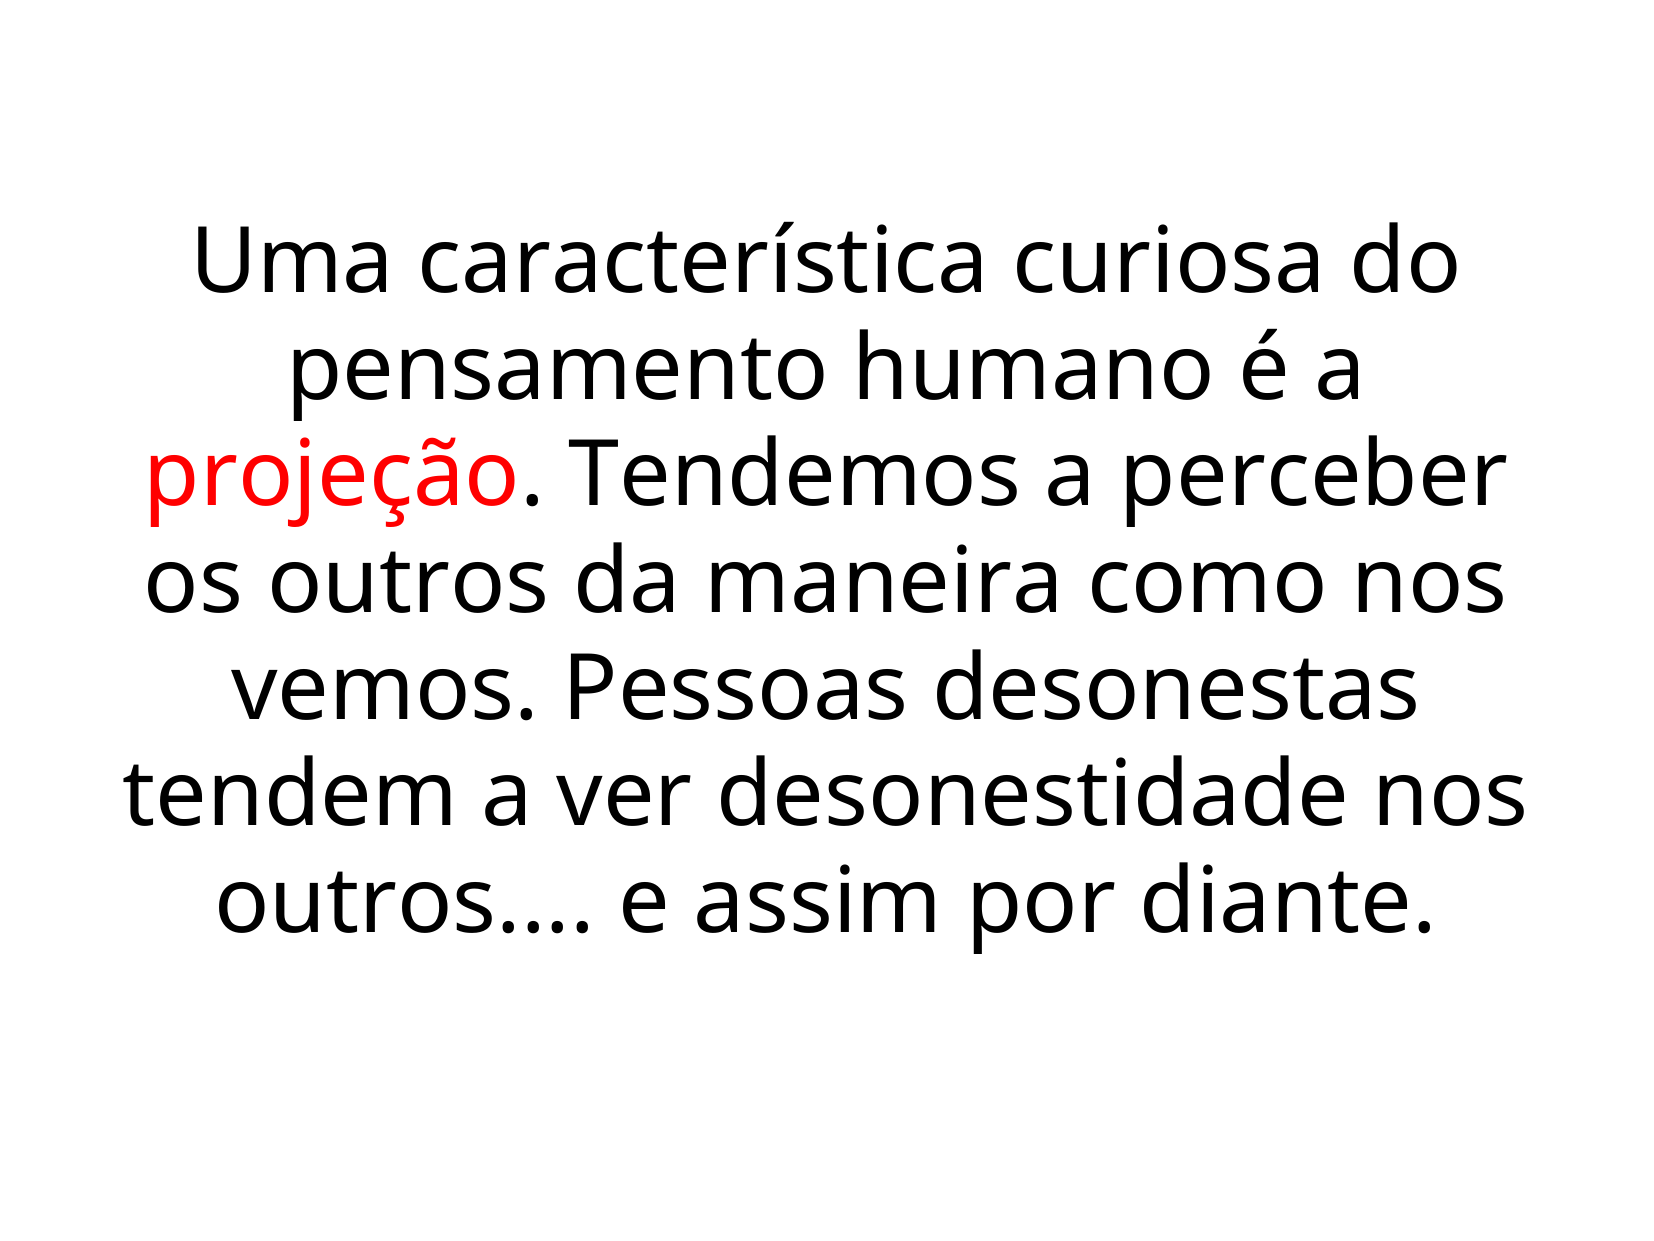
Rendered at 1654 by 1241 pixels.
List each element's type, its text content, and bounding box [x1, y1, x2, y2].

text_box Uma característica curiosa do pensamento humano é a projeção. Tendemos a perceber os outros da maneira como nos vemos. Pessoas desonestas tendem a ver desonestidade nos outros.... e assim por diante. [82, 49, 1571, 1109]
